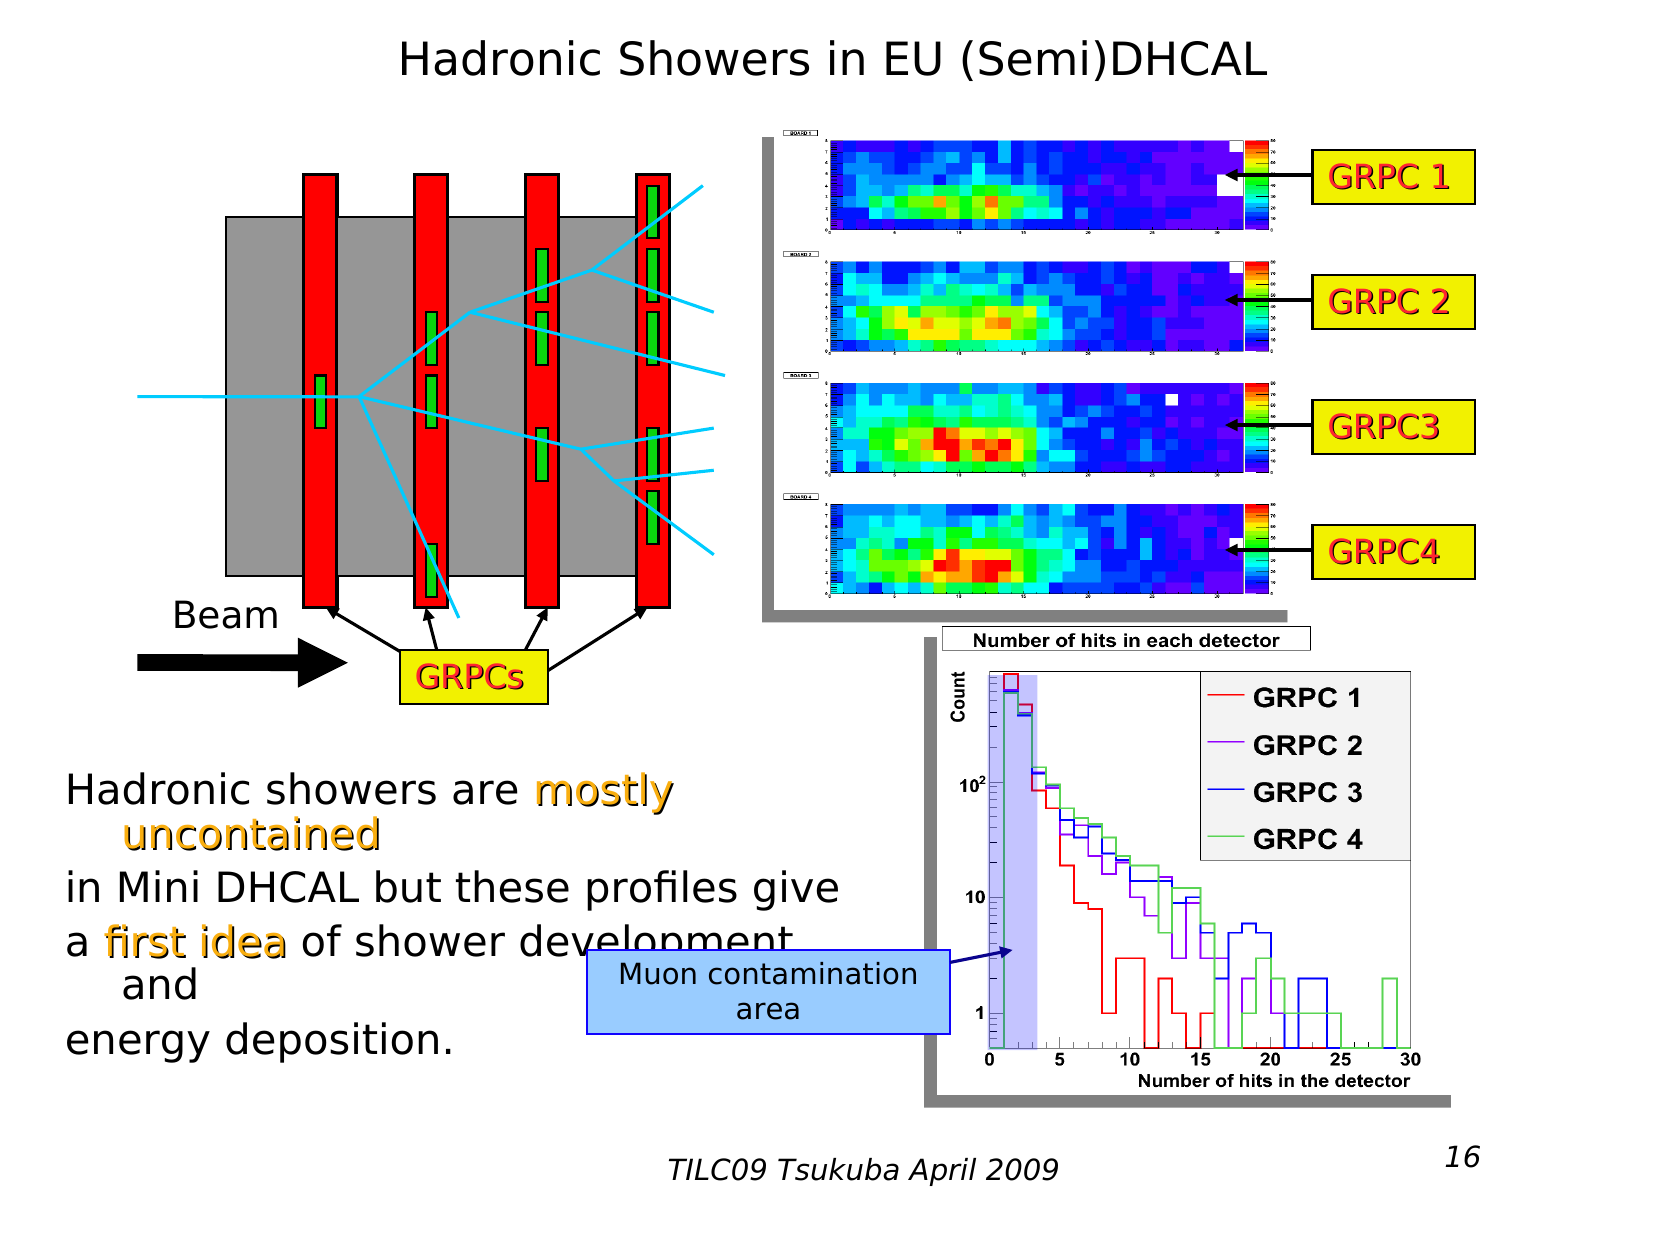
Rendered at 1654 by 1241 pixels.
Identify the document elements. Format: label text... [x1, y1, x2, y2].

text_box [364, 315, 670, 447]
text_box GRPC 2 [1312, 274, 1476, 329]
text_box GRPCs [399, 649, 548, 704]
text_box Hadronic Showers in EU (Semi)DHCAL [382, 25, 1267, 94]
text_box GRPC3 [1312, 399, 1476, 454]
picture [774, 125, 1300, 610]
text_box [987, 675, 1038, 1051]
text_box Muon contamination area [587, 949, 951, 1034]
text_box GRPC 1 [1312, 149, 1476, 204]
text_box [620, 477, 670, 519]
text_box [363, 400, 670, 608]
text_box [479, 273, 670, 360]
picture [937, 624, 1463, 1095]
list Hadronic showers are mostly uncontained in Mini DHCAL but these profiles give a first idea of shower development, and energy deposition. [50, 762, 876, 1080]
text_box [586, 437, 670, 479]
text_box [597, 214, 670, 295]
text_box [226, 174, 670, 395]
text_box [226, 399, 448, 608]
text_box Beam [137, 586, 315, 646]
text_box GRPC4 [1312, 524, 1476, 579]
